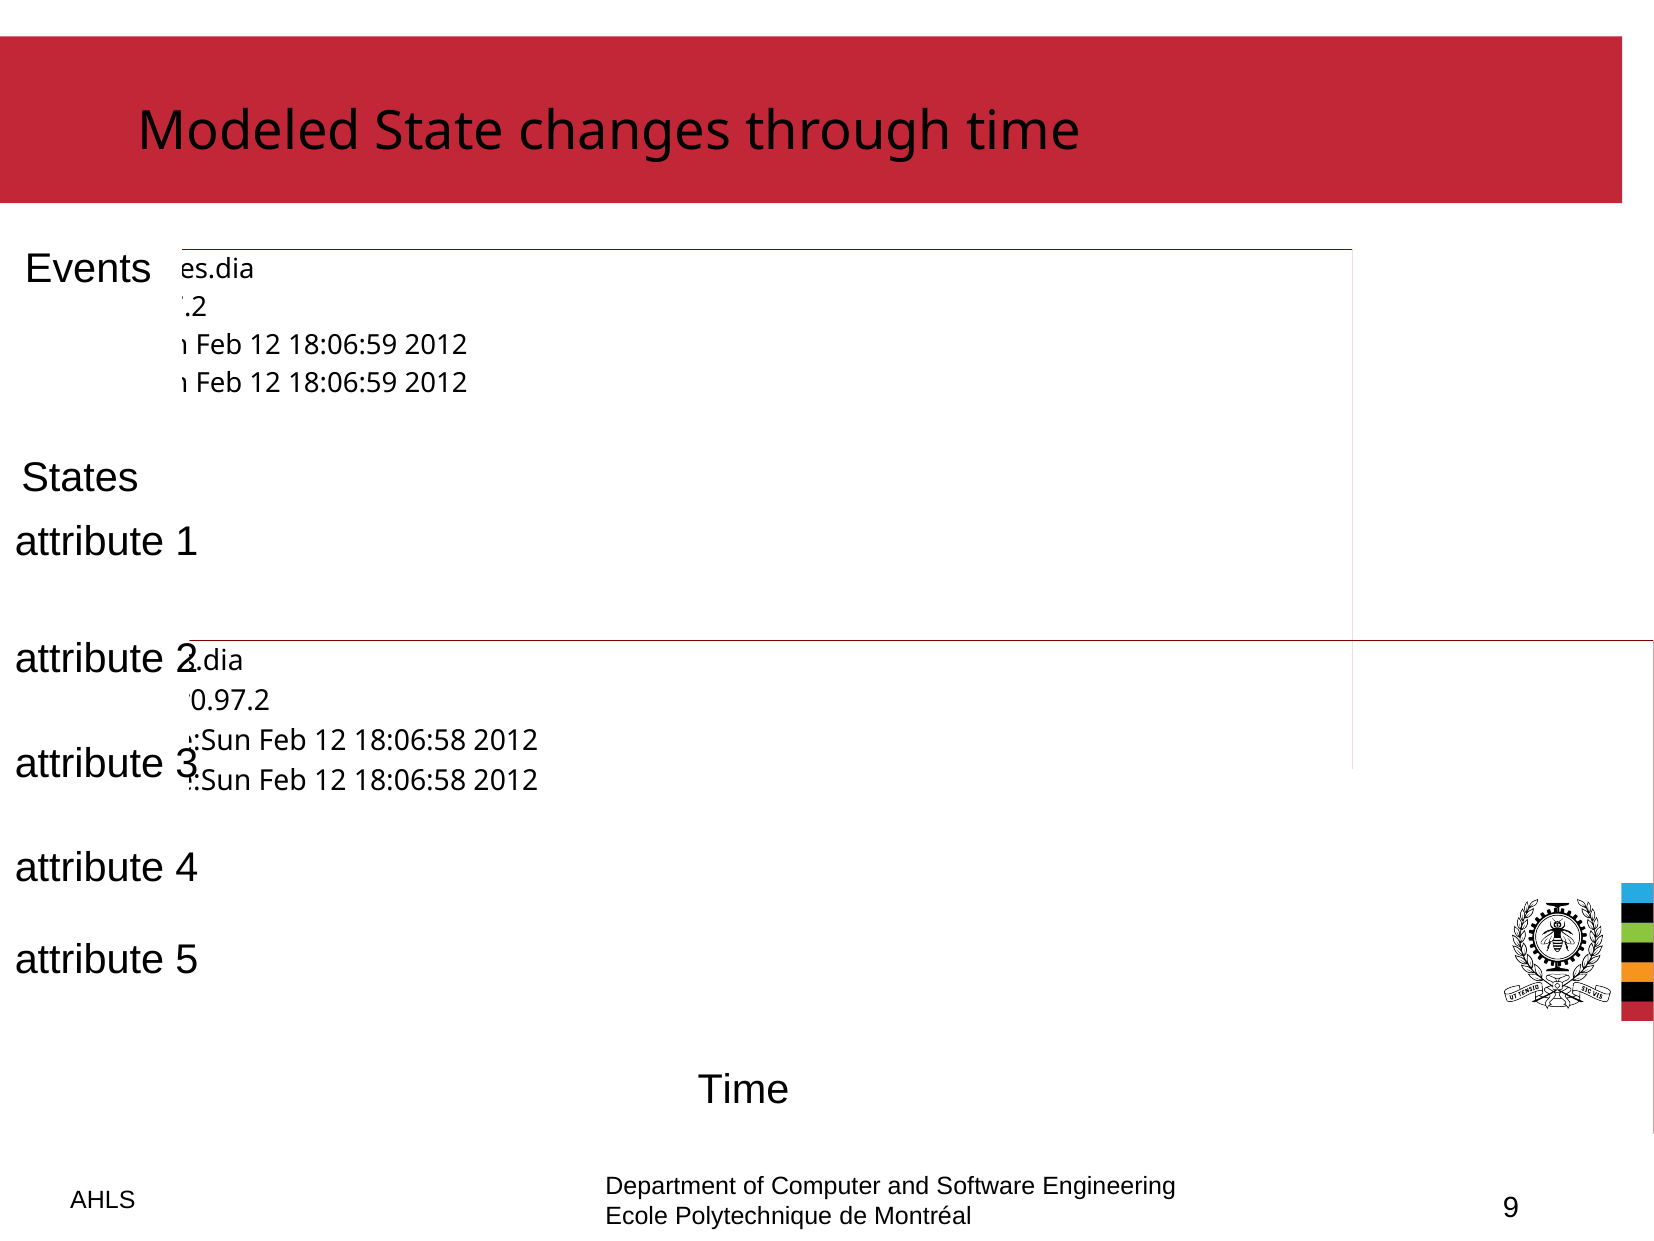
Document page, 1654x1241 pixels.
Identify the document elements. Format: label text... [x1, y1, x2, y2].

picture [182, 247, 1654, 1134]
text_box Time [682, 1054, 808, 1121]
text_box attribute 3 [0, 728, 217, 795]
text_box attribute 5 [0, 924, 217, 991]
title Modeled State changes through time [103, 62, 1421, 168]
text_box attribute 4 [0, 832, 217, 899]
text_box attribute 1 [0, 506, 217, 573]
text_box Events [10, 233, 170, 300]
text_box States [6, 442, 157, 506]
text_box attribute 2 [0, 624, 217, 691]
